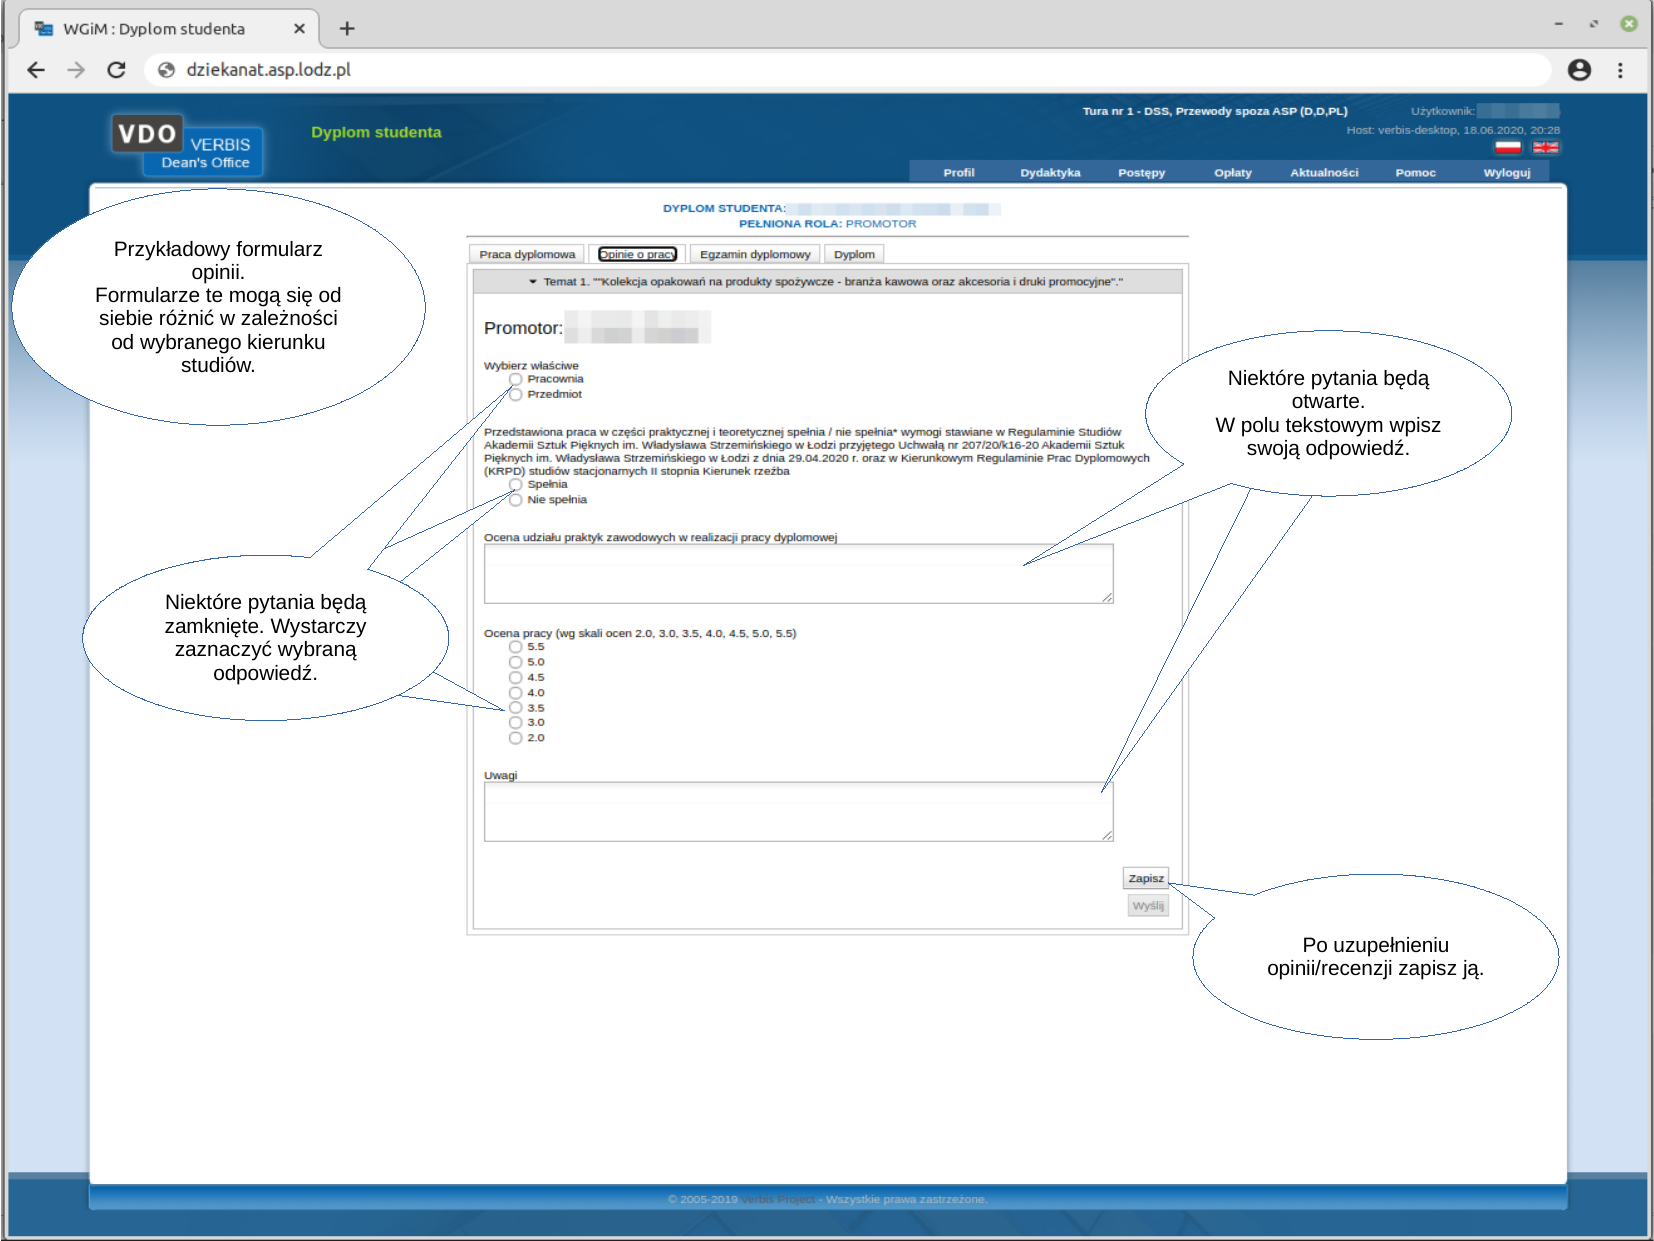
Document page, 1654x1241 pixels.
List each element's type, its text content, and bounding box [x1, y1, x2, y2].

text_box [369, 489, 515, 581]
text_box Przykładowy formularz opinii. Formularze te mogą się od siebie różnić w zależności od wybranego kierunku studiów. [11, 188, 426, 426]
text_box Niektóre pytania będą otwarte. W polu tekstowym wpisz swoją odpowiedź. [1023, 330, 1512, 566]
text_box [1101, 489, 1312, 793]
text_box Niektóre pytania będą zamknięte. Wystarczy zaznaczyć wybraną odpowiedź. [82, 385, 513, 721]
text_box Po uzupełnieniu opinii/recenzji zapisz ją. [1168, 874, 1560, 1040]
text_box [399, 672, 505, 711]
picture [1, 0, 1654, 1241]
